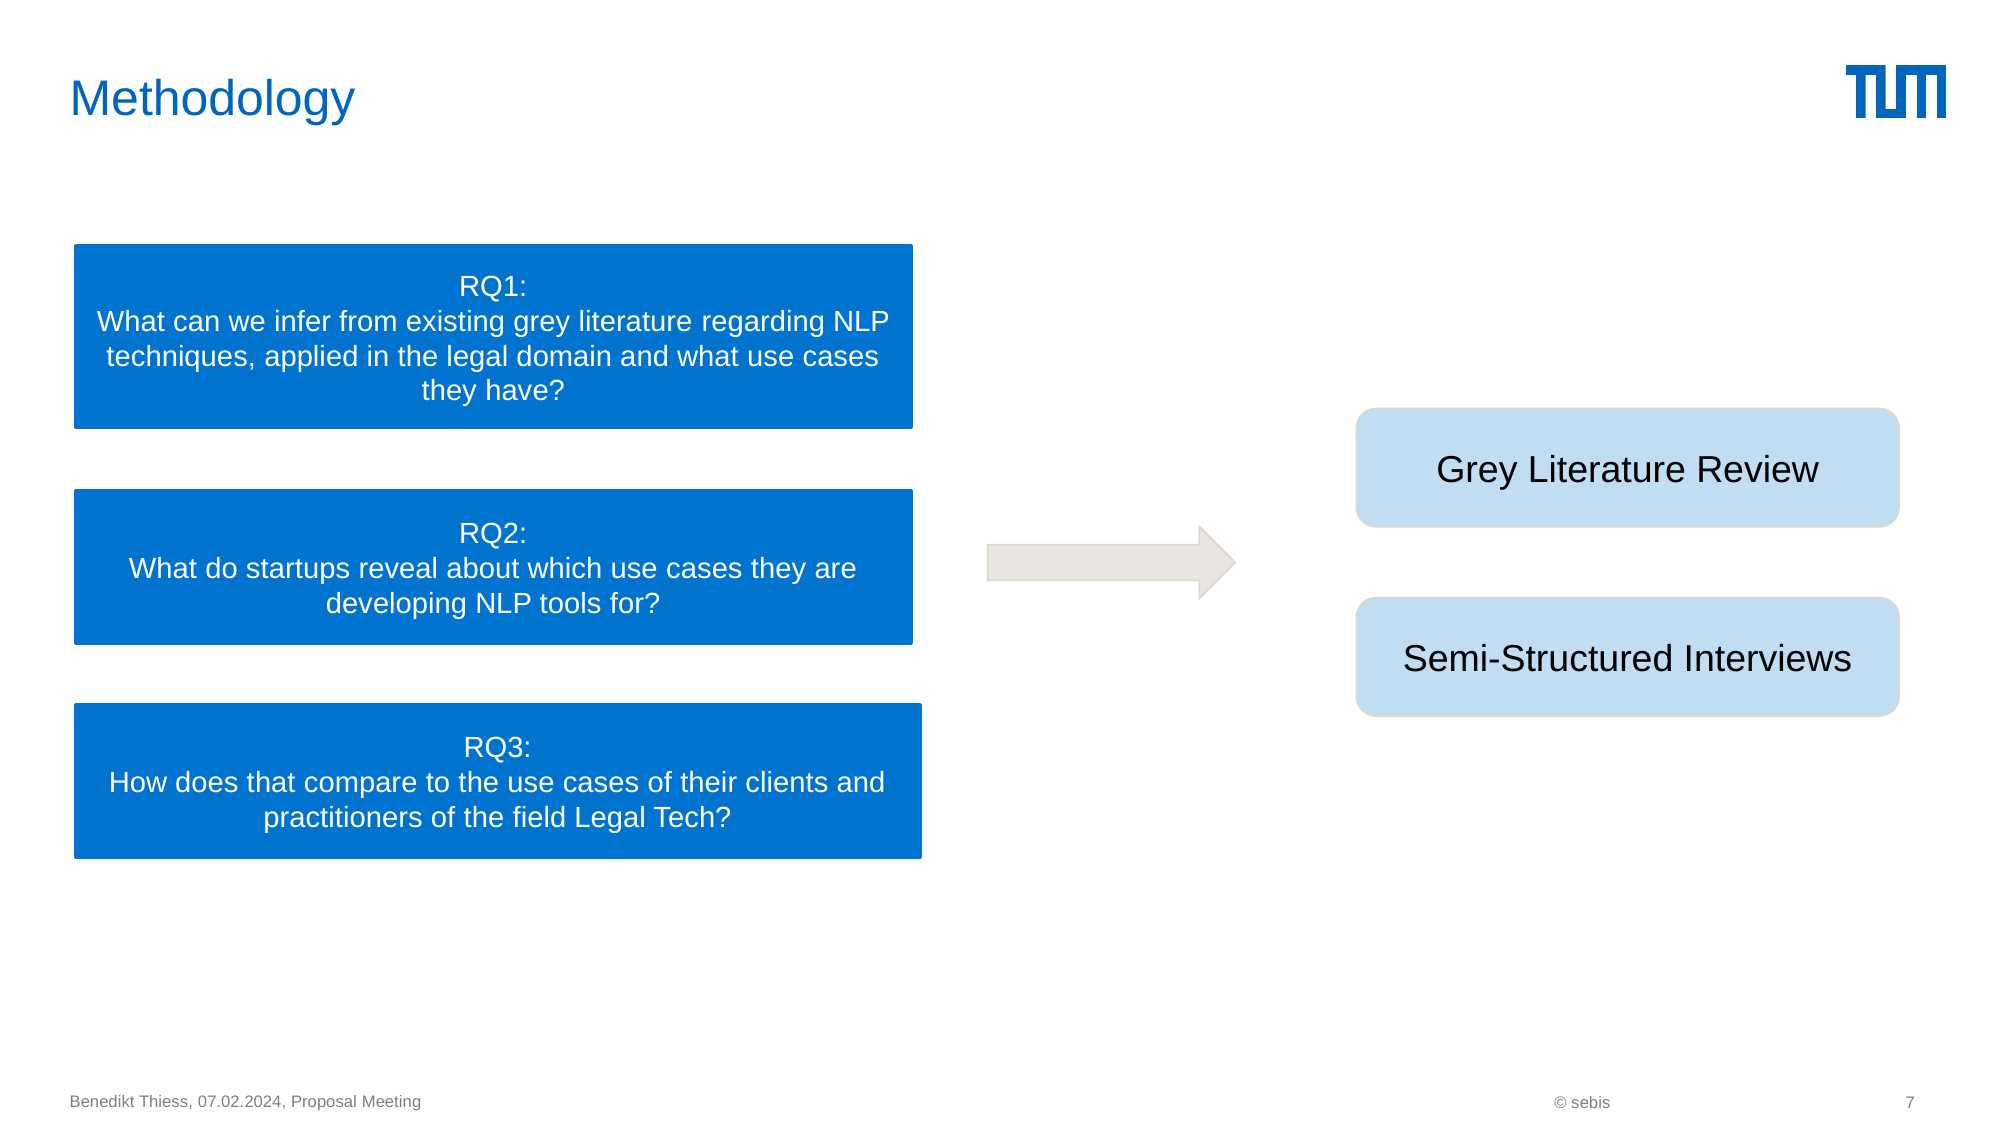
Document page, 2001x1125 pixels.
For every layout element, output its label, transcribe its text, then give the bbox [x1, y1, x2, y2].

text_box [1890, 1077, 1946, 1125]
title Methodology [54, 7, 1792, 126]
text_box [987, 526, 1236, 599]
text_box © sebis [1539, 1077, 1890, 1125]
text_box Benedikt Thiess, 07.02.2024, Proposal Meeting [54, 1077, 1000, 1125]
text_box RQ1: What can we infer from existing grey literature regarding NLP techniques, applied in the legal domain and what use cases they have? [76, 246, 911, 427]
text_box Grey Literature Review [1356, 408, 1900, 527]
text_box RQ3: How does that compare to the use cases of their clients and practitioners of the field Legal Tech? [76, 705, 920, 857]
text_box RQ2: What do startups reveal about which use cases they are developing NLP tools for? [76, 491, 911, 642]
text_box Semi-Structured Interviews [1356, 597, 1900, 716]
